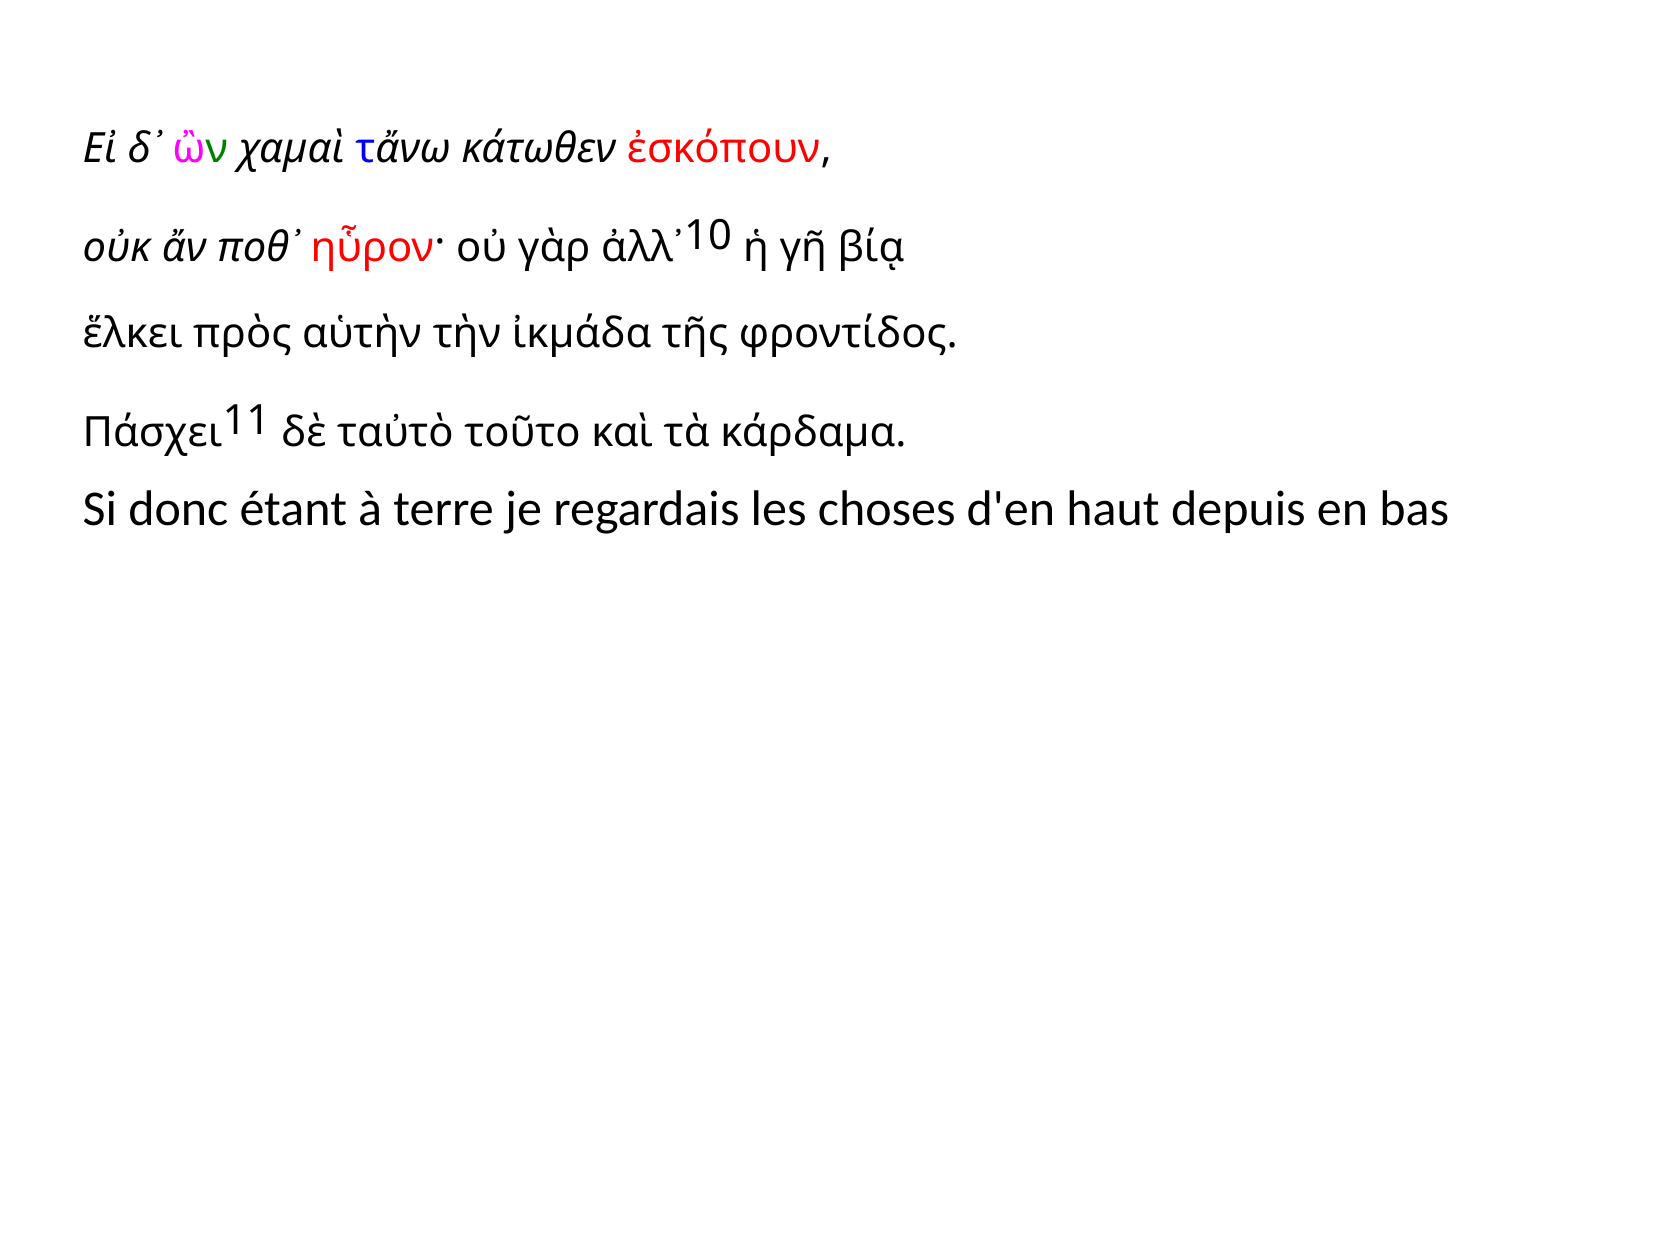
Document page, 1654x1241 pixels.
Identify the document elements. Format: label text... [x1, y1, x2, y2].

list Εἰ δ᾿ ὢν χαμαὶ τἄνω κάτωθεν ἐσκόπουν, οὐκ ἄν ποθ᾿ ηὗρον· οὐ γὰρ ἀλλ᾿10 ἡ γῆ βίᾳ ἕλκει πρὸς αὑτὴν τὴν ἰκμάδα τῆς φροντίδος. Πάσχει11 δὲ ταὐτὸ τοῦτο καὶ τὰ κάρδαμα. Si donc étant à terre je regardais les choses d'en haut depuis en bas [82, 118, 1571, 1121]
